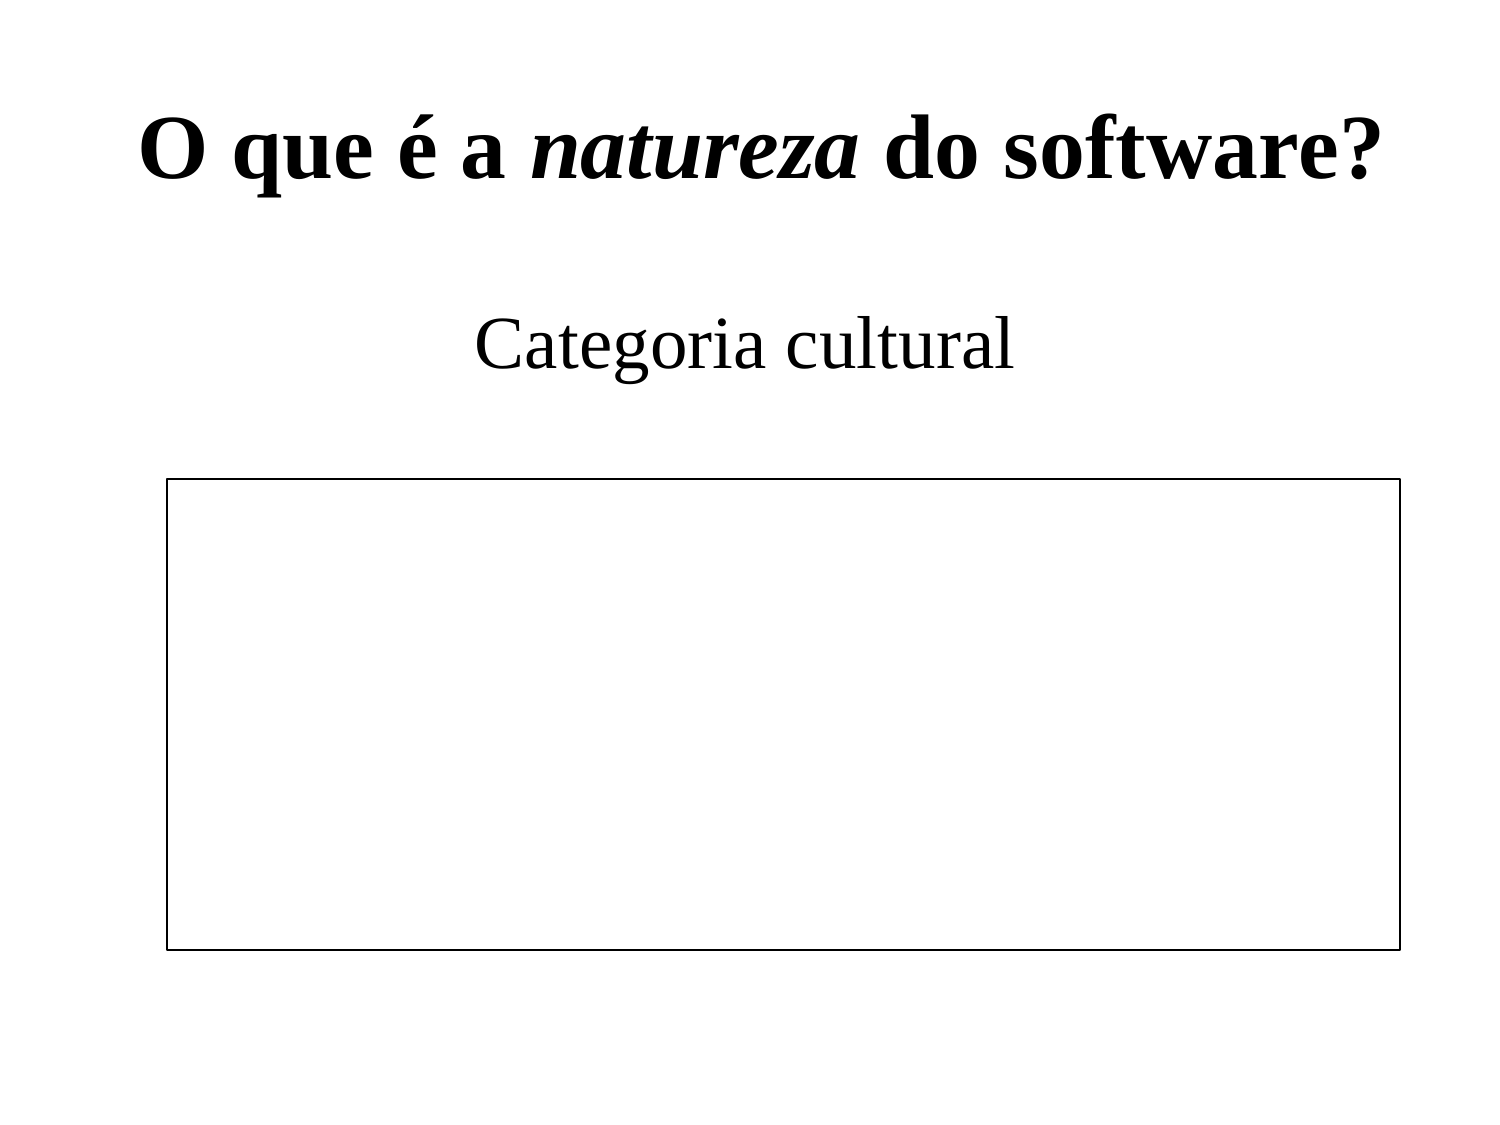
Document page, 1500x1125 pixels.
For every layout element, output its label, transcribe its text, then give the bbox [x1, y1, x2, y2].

text_box Função semiológica De cunho relacional entre função técnica e práticas sociais Derivada da semântica do código fonte [167, 478, 1400, 951]
title O que é a natureza do software? [68, 78, 1456, 218]
text_box Categoria cultural [389, 297, 1103, 385]
